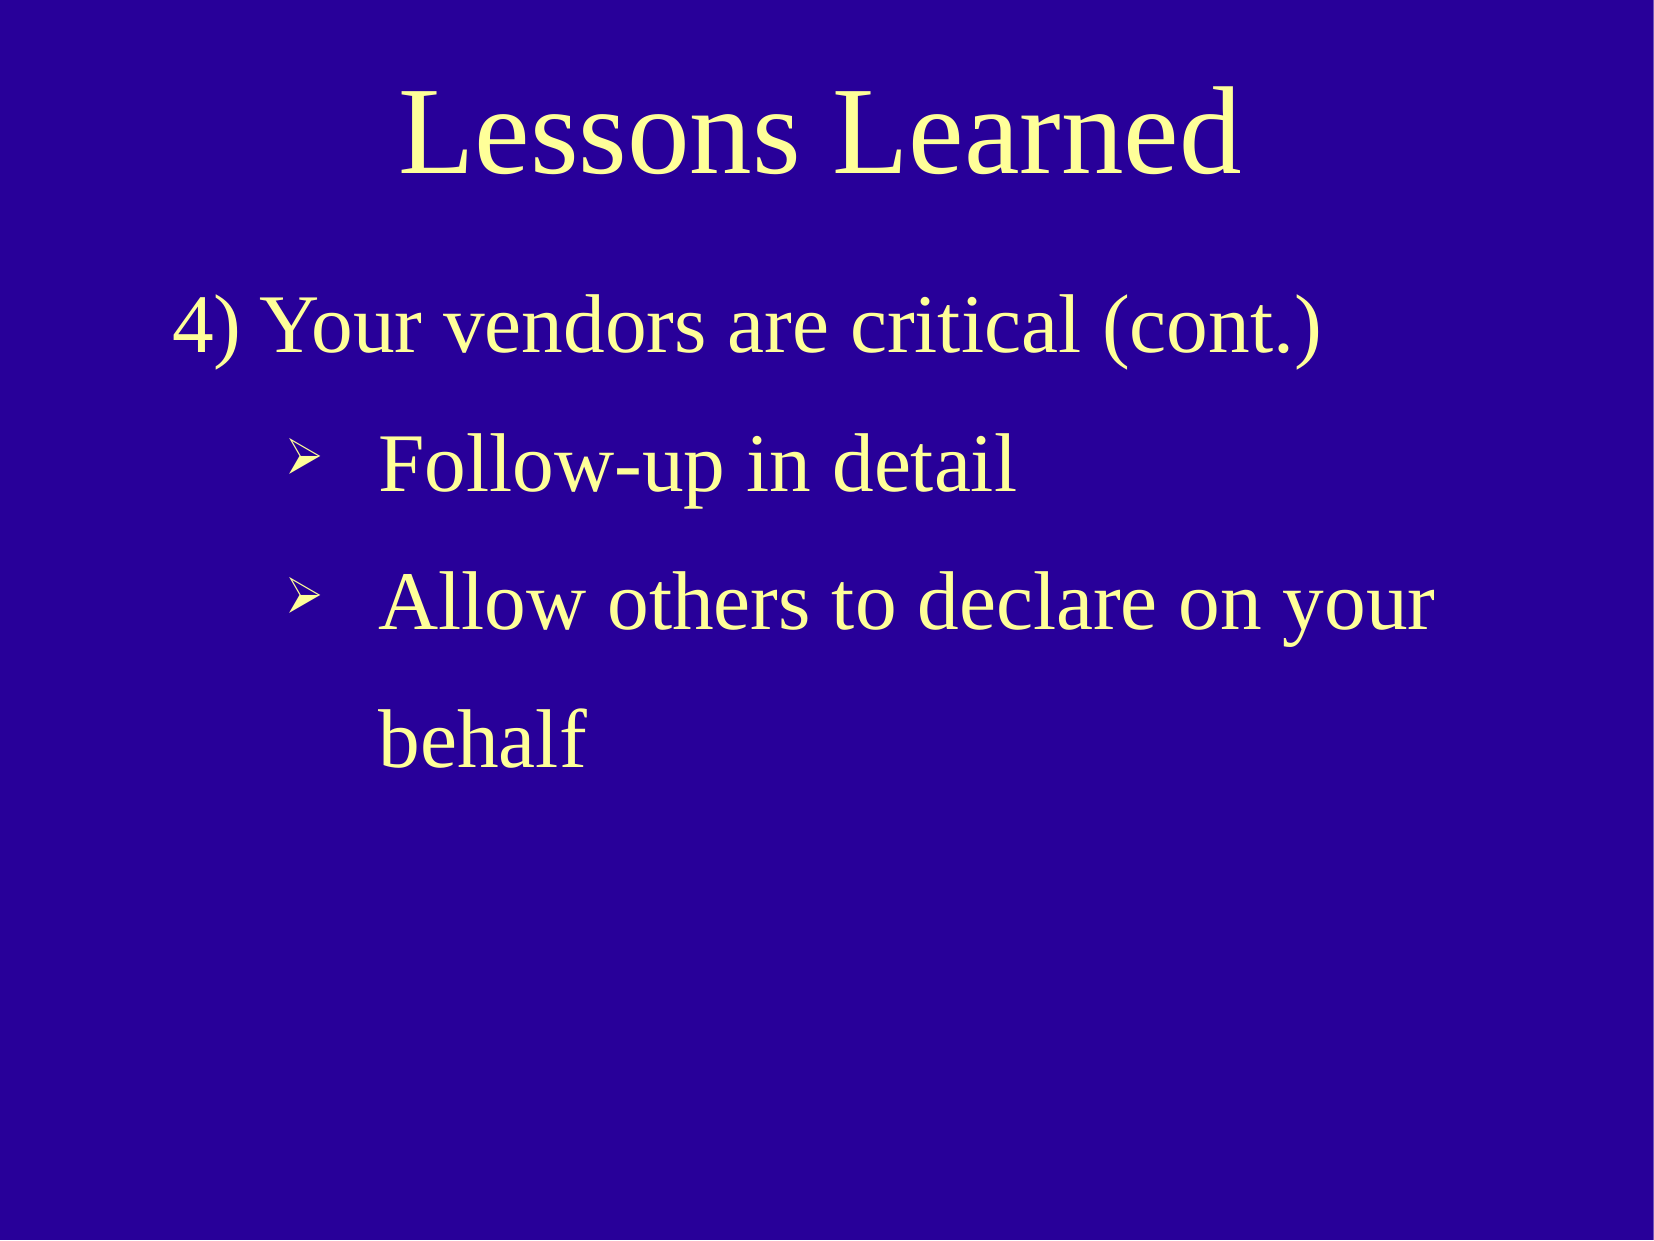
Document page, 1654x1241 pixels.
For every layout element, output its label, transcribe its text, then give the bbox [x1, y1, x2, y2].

text_box 4) Your vendors are critical (cont.) Follow-up in detail Allow others to declare on your behalf [134, 232, 1609, 889]
title Lessons Learned [114, 48, 1527, 199]
